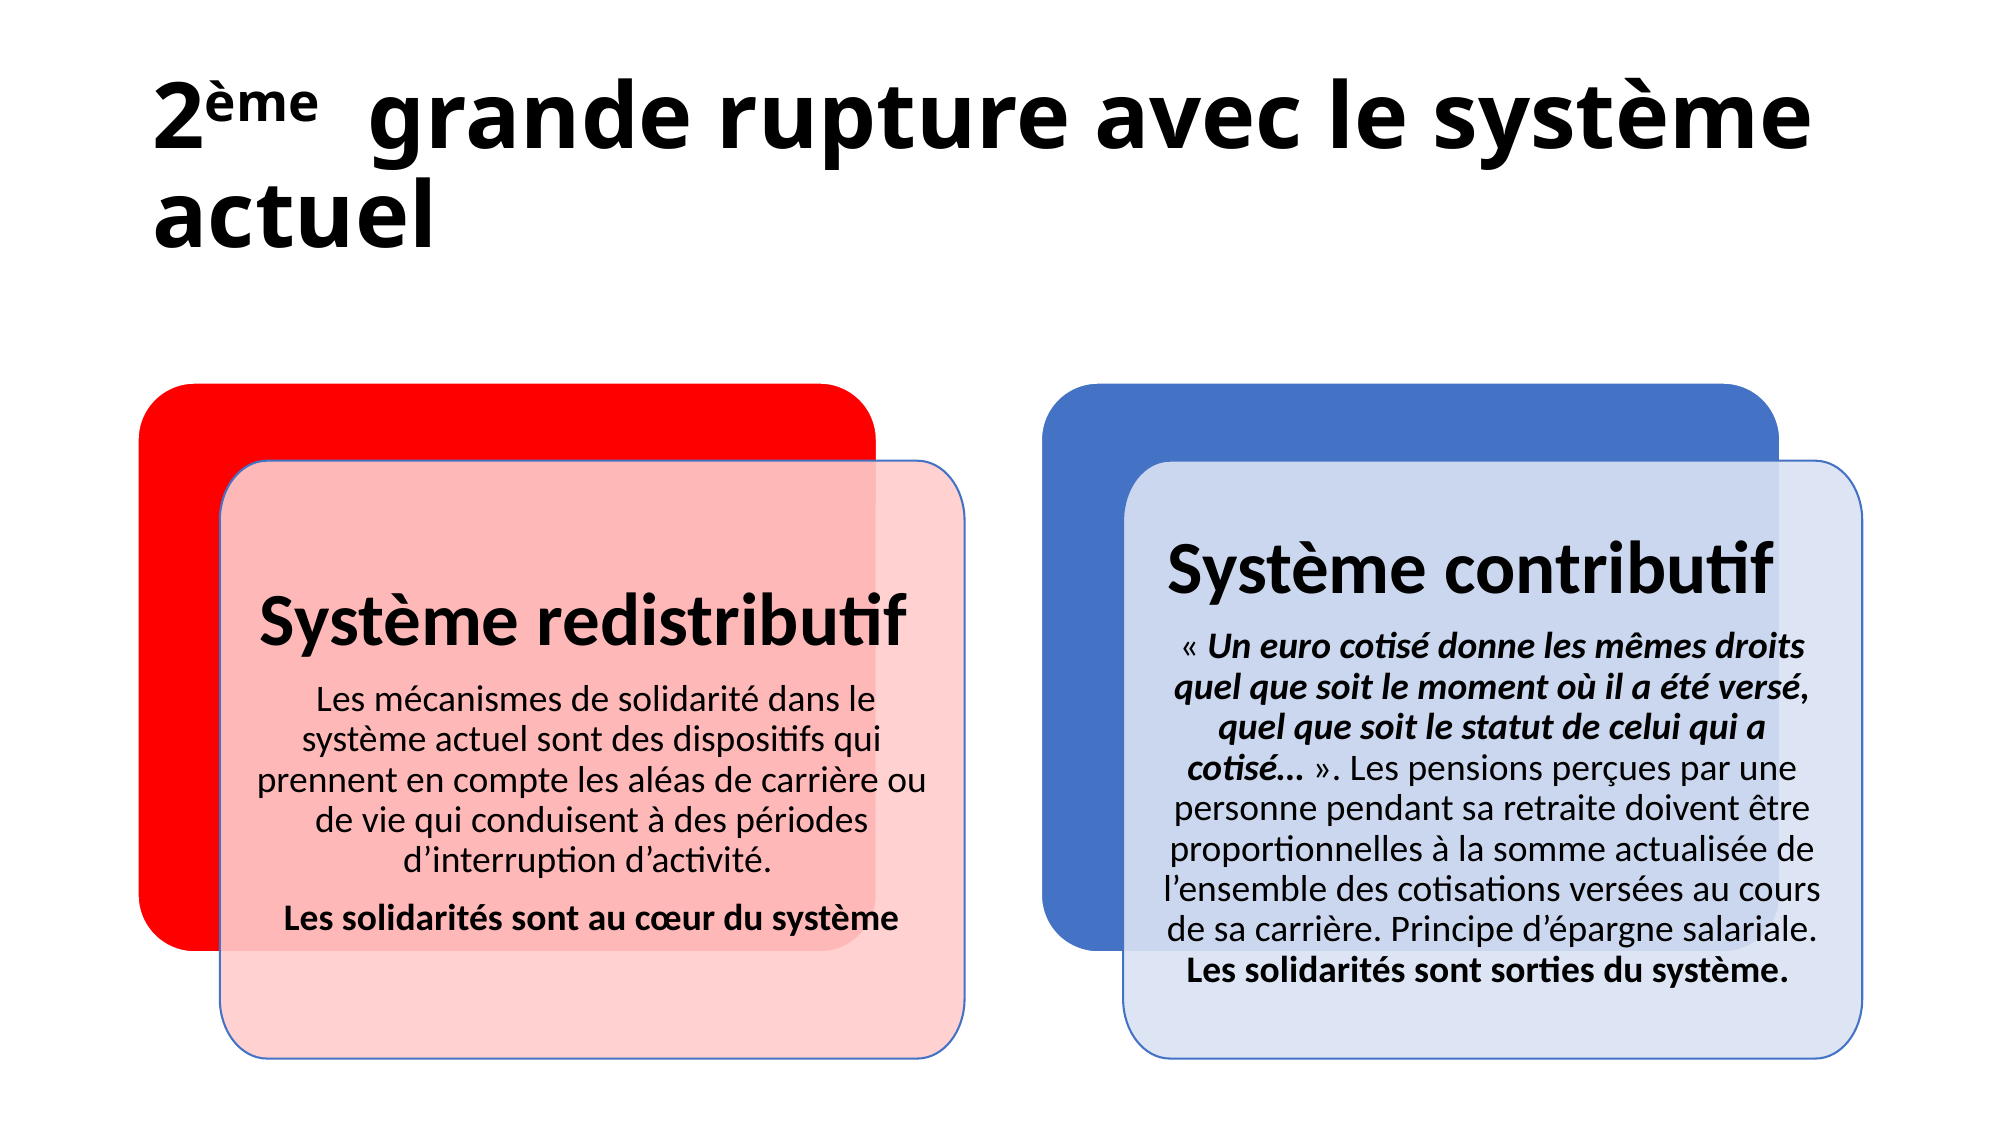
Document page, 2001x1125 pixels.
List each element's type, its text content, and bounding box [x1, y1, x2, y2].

title 2ème grande rupture avec le système actuel [137, 59, 1863, 278]
text_box [1041, 382, 1781, 953]
text_box [137, 382, 877, 953]
text_box Système contributif « Un euro cotisé donne les mêmes droits quel que soit le moment où il a été versé, quel que soit le statut de celui qui a cotisé… ». Les pensions perçues par une personne pendant sa retraite doivent être proportionnelles à la somme actualisée de l’ensemble des cotisations versées au cours de sa carrière. Principe d’épargne salariale. Les solidarités sont sorties du système. [1123, 460, 1863, 1059]
text_box Système redistributif Les mécanismes de solidarité dans le système actuel sont des dispositifs qui prennent en compte les aléas de carrière ou de vie qui conduisent à des périodes d’interruption d’activité. Les solidarités sont au cœur du système [219, 460, 965, 1059]
